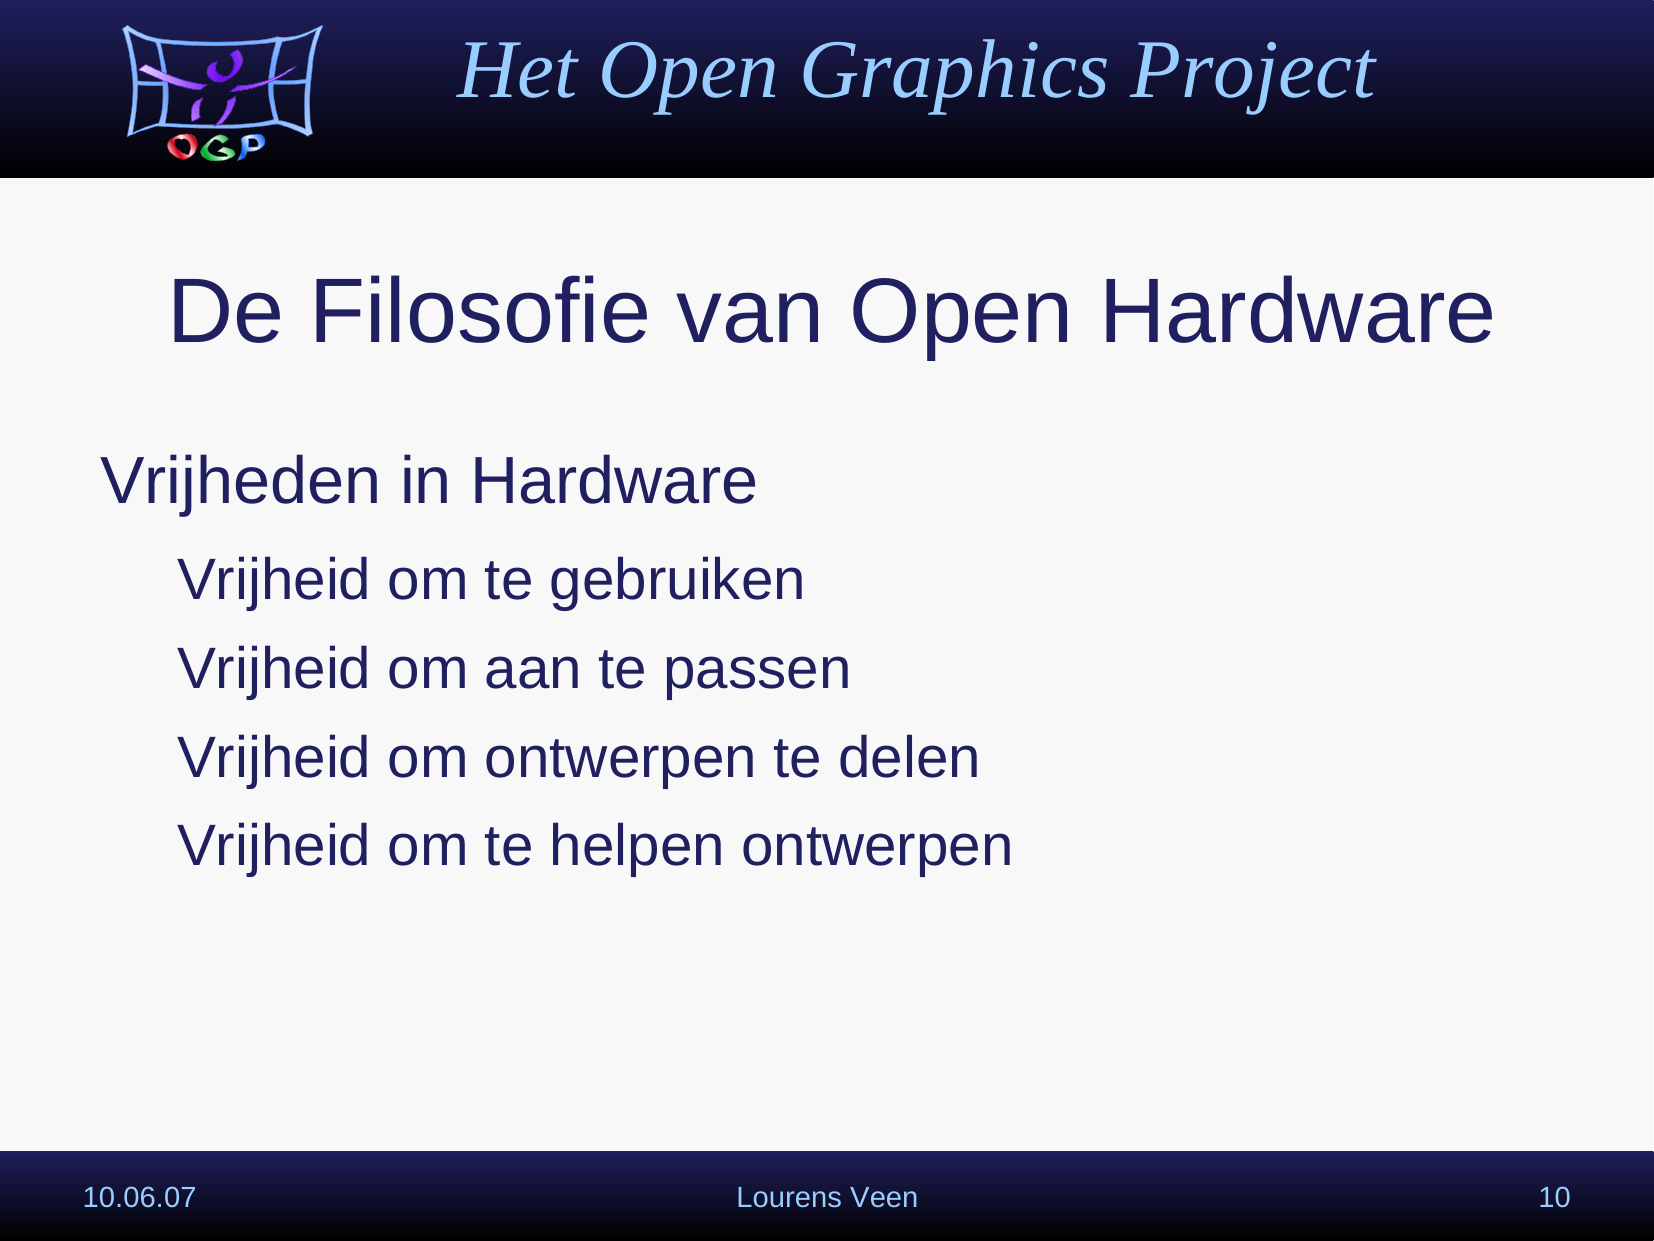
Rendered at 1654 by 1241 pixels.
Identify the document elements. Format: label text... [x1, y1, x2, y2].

list Vrijheden in Hardware Vrijheid om te gebruiken Vrijheid om aan te passen Vrijheid om ontwerpen te delen Vrijheid om te helpen ontwerpen [82, 442, 1571, 1109]
title De Filosofie van Open Hardware [88, 236, 1577, 385]
picture [122, 25, 323, 161]
